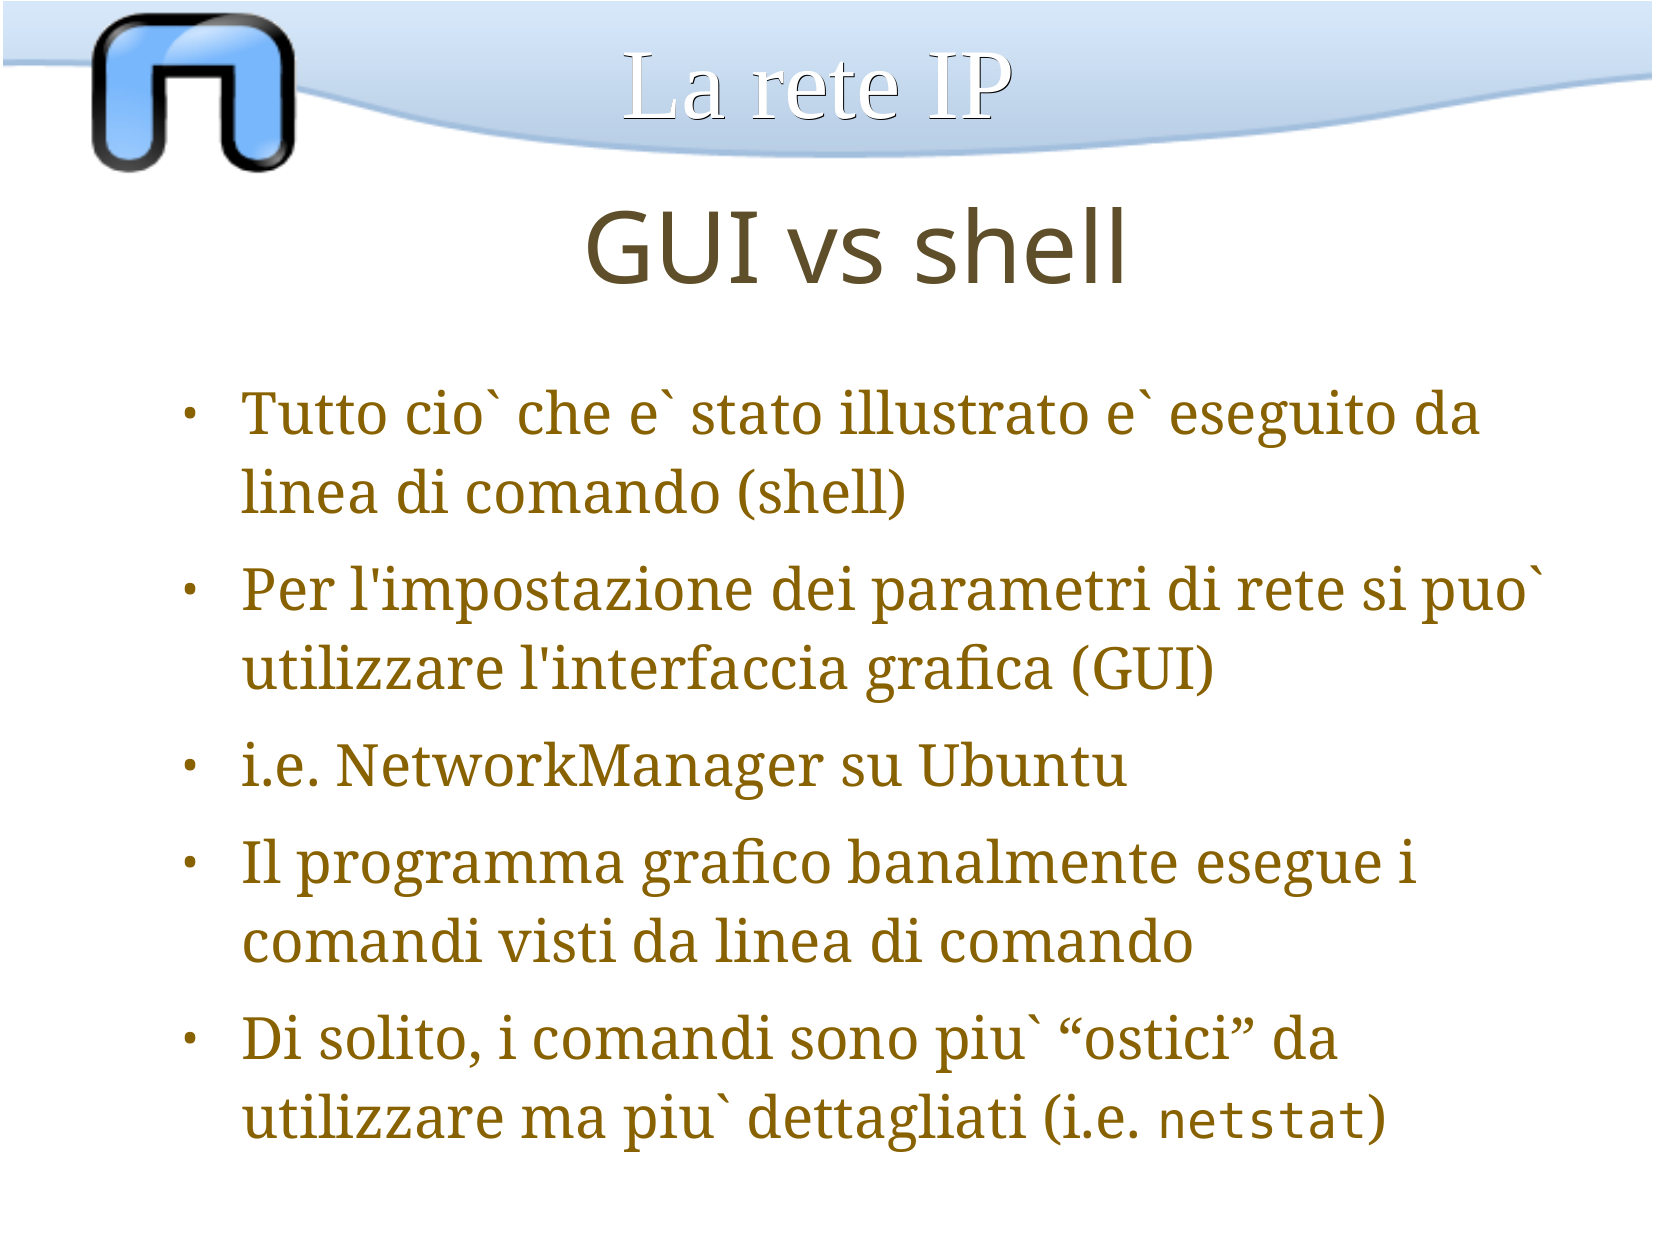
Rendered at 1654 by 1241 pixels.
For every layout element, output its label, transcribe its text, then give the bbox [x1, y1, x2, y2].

picture [0, 0, 1654, 1241]
list Tutto cio` che e` stato illustrato e` eseguito da linea di comando (shell) Per l'impostazione dei parametri di rete si puo` utilizzare l'interfaccia grafica (GUI) i.e. NetworkManager su Ubuntu Il programma grafico banalmente esegue i comandi visti da linea di comando Di solito, i comandi sono piu` “ostici” da utilizzare ma piu` dettagliati (i.e. netstat) [147, 408, 1565, 1241]
title GUI vs shell [147, 82, 1565, 408]
text_box La rete IP [573, 29, 1063, 82]
